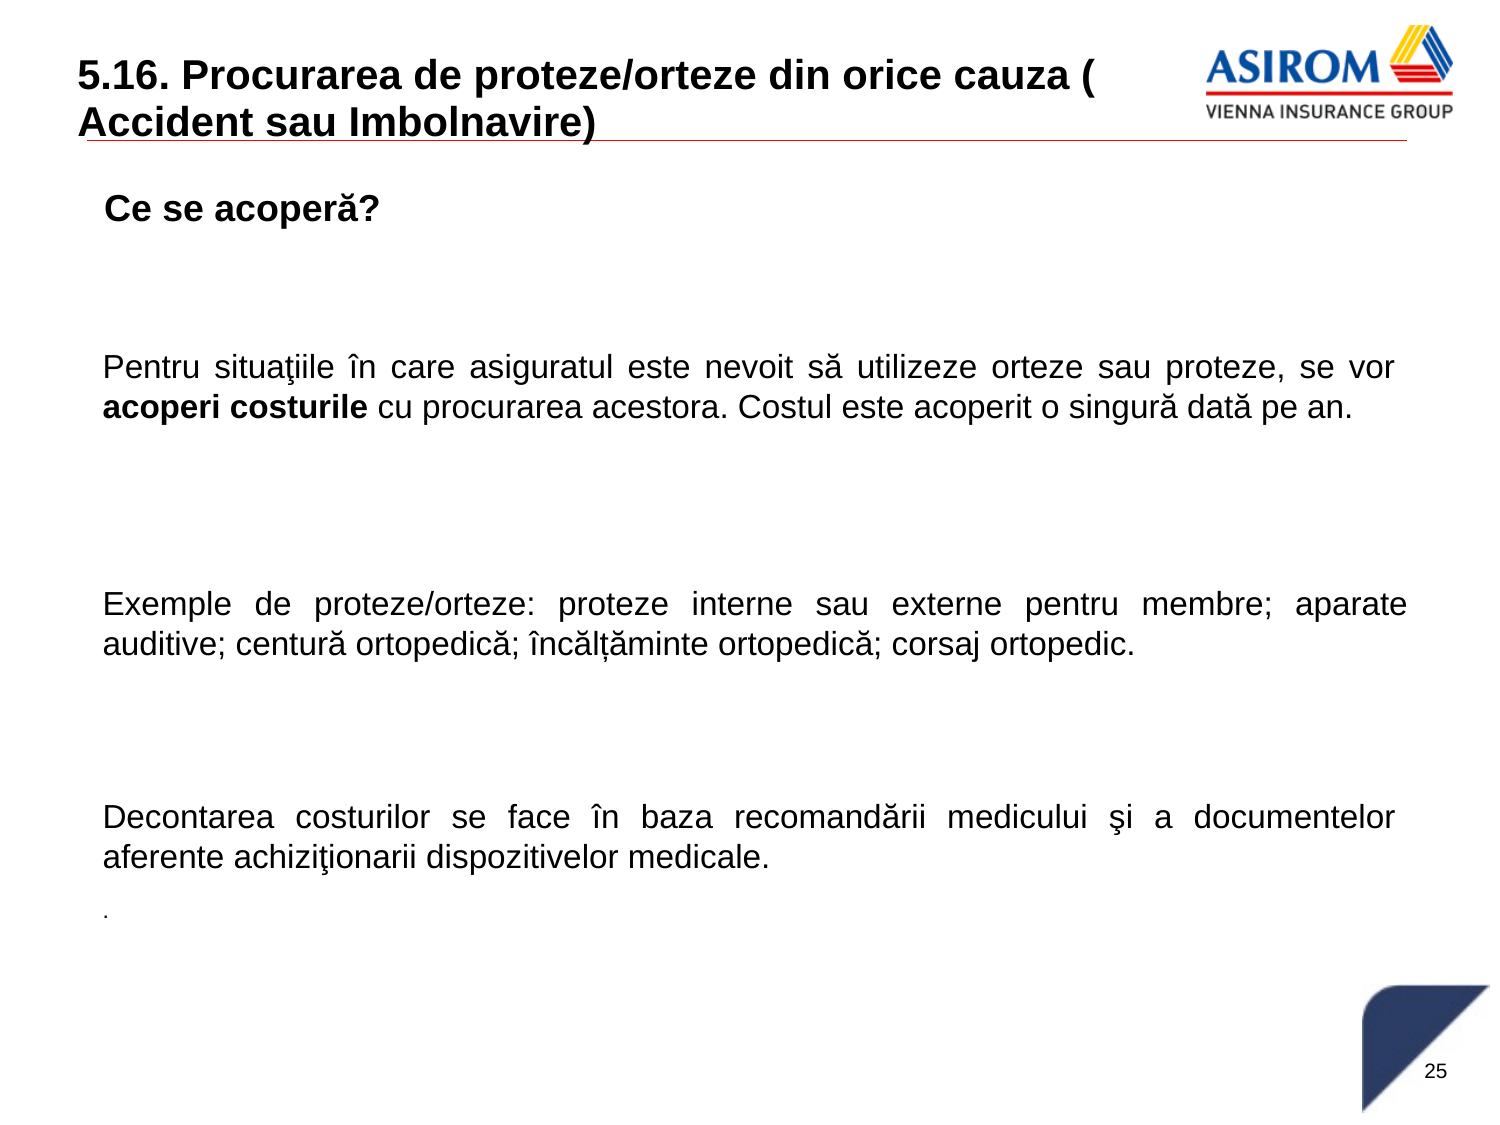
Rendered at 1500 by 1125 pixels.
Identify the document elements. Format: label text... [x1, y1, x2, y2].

picture [1206, 12, 1453, 134]
text_box Ce se acoperă? [89, 176, 396, 237]
text_box 5.16. Procurarea de proteze/orteze din orice cauza ( Accident sau Imbolnavire) [62, 50, 1150, 153]
text_box Exemple de proteze/orteze: proteze interne sau externe pentru membre; aparate auditive; centură ortopedică; încălțăminte ortopedică; corsaj ortopedic. [87, 575, 1425, 680]
text_box Pentru situaţiile în care asiguratul este nevoit să utilizeze orteze sau proteze, se vor acoperi costurile cu procurarea acestora. Costul este acoperit o singură dată pe an. [87, 337, 1413, 443]
text_box Decontarea costurilor se face în baza recomandării medicului şi a documentelor aferente achiziţionarii dispozitivelor medicale. . [87, 787, 1413, 875]
picture [1362, 984, 1490, 1113]
